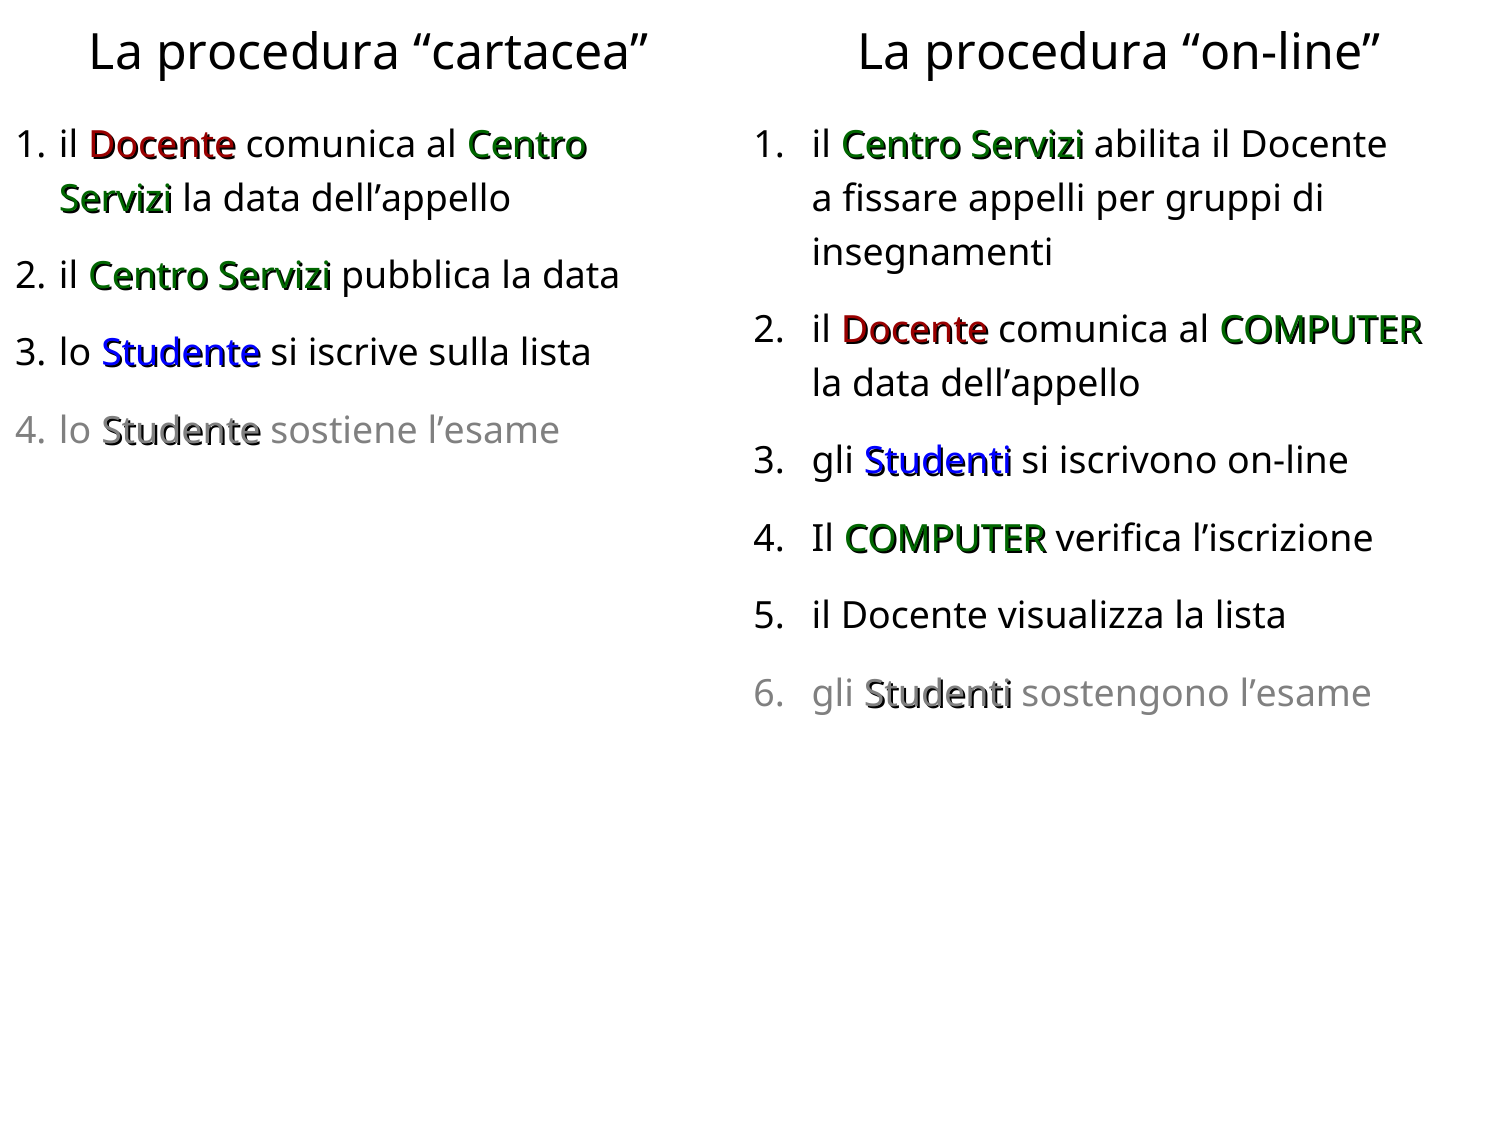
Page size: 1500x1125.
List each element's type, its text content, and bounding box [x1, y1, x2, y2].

list La procedura “cartacea” il Docente comunica al Centro Servizi la data dell’appello il Centro Servizi pubblica la data lo Studente si iscrive sulla lista lo Studente sostiene l’esame [0, 0, 738, 1125]
list La procedura “on-line” il Centro Servizi abilita il Docente a fissare appelli per gruppi di insegnamenti il Docente comunica al COMPUTER la data dell’appello gli Studenti si iscrivono on-line Il COMPUTER verifica l’iscrizione il Docente visualizza la lista gli Studenti sostengono l’esame [738, 0, 1500, 1125]
